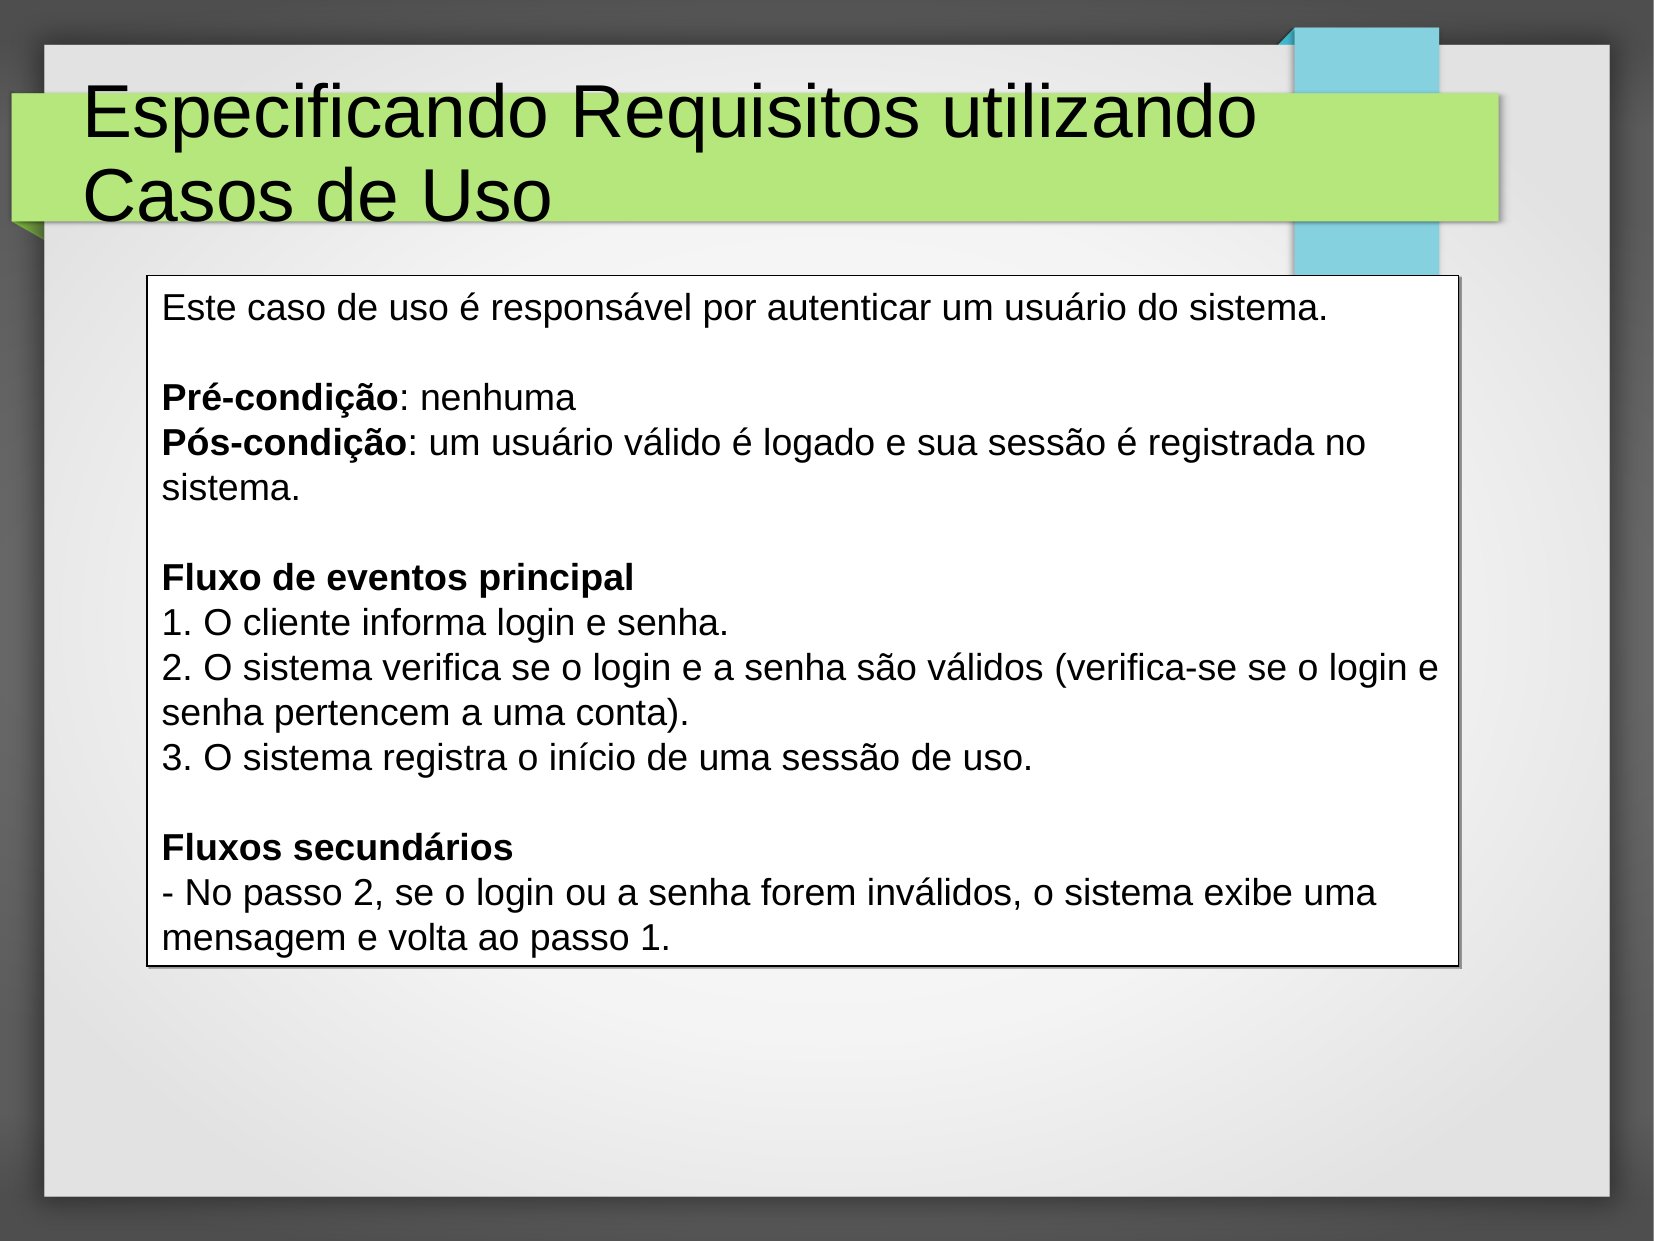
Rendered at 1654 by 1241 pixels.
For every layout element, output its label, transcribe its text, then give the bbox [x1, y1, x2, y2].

picture [0, 0, 1654, 1241]
text_box Este caso de uso é responsável por autenticar um usuário do sistema. Pré-condição: nenhuma Pós-condição: um usuário válido é logado e sua sessão é registrada no sistema. Fluxo de eventos principal 1. O cliente informa login e senha. 2. O sistema verifica se o login e a senha são válidos (verifica-se se o login e senha pertencem a uma conta). 3. O sistema registra o início de uma sessão de uso. Fluxos secundários - No passo 2, se o login ou a senha forem inválidos, o sistema exibe uma mensagem e volta ao passo 1. [146, 275, 1459, 967]
title Especificando Requisitos utilizando Casos de Uso [82, 69, 1264, 238]
